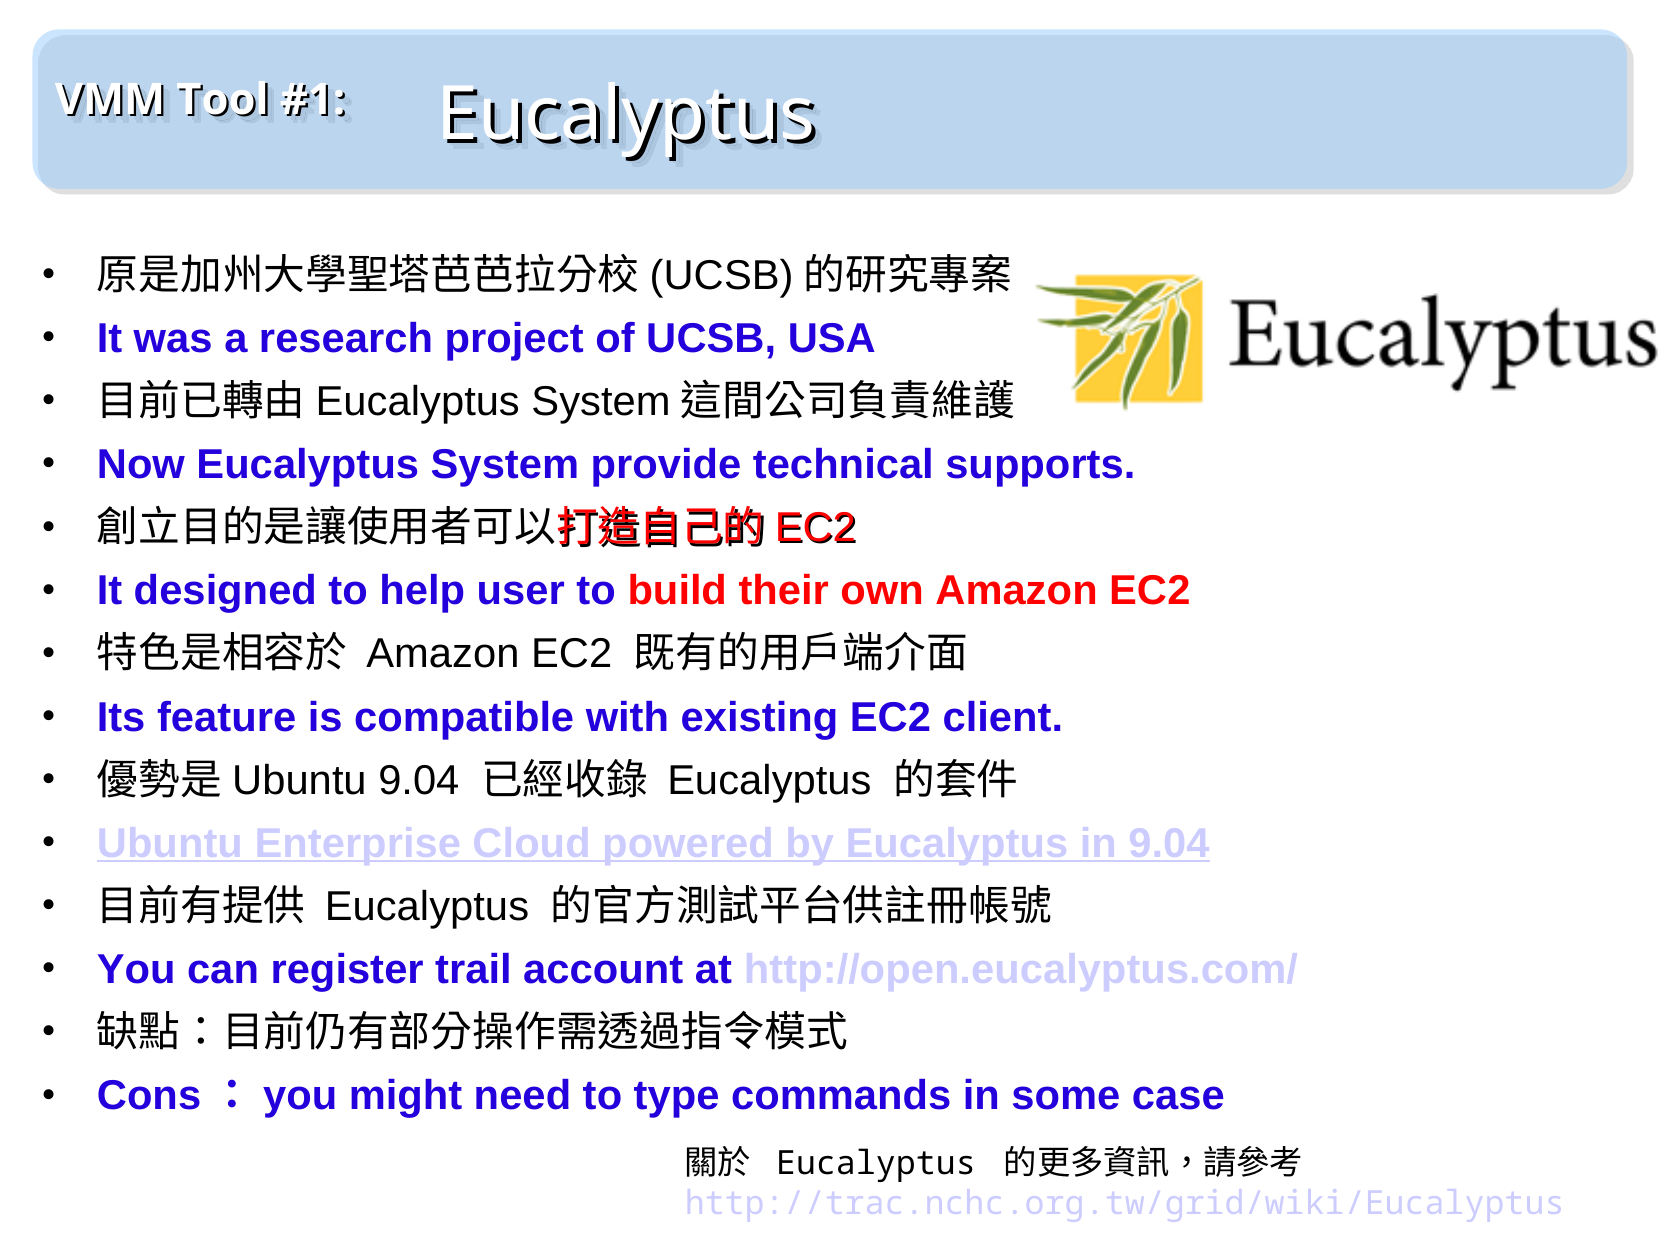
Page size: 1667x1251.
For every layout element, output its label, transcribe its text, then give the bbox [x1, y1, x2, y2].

text_box VMM Tool #1: Eucalyptus [32, 29, 1628, 189]
picture [1607, 273, 1660, 414]
text_box 原是加州大學聖塔芭芭拉分校(UCSB)的研究專案 It was a research project of UCSB, USA 目前已轉由Eucalyptus System這間公司負責維護 Now Eucalyptus System provide technical supports. 創立目的是讓使用者可以打造自己的EC2 It designed to help user to build their own Amazon EC2 特色是相容於 Amazon EC2 既有的用戶端介面 Its feature is compatible with existing EC2 client. 優勢是Ubuntu 9.04 已經收錄 Eucalyptus 的套件 Ubuntu Enterprise Cloud powered by Eucalyptus in 9.04 目前有提供 Eucalyptus 的官方測試平台供註冊帳號 You can register trail account at http://open.eucalyptus.com/ 缺點：目前仍有部分操作需透過指令模式 Cons：you might need to type commands in some case [41, 247, 1607, 1071]
text_box 關於 Eucalyptus 的更多資訊，請參考 http://trac.nchc.org.tw/grid/wiki/Eucalyptus [664, 1127, 1642, 1235]
